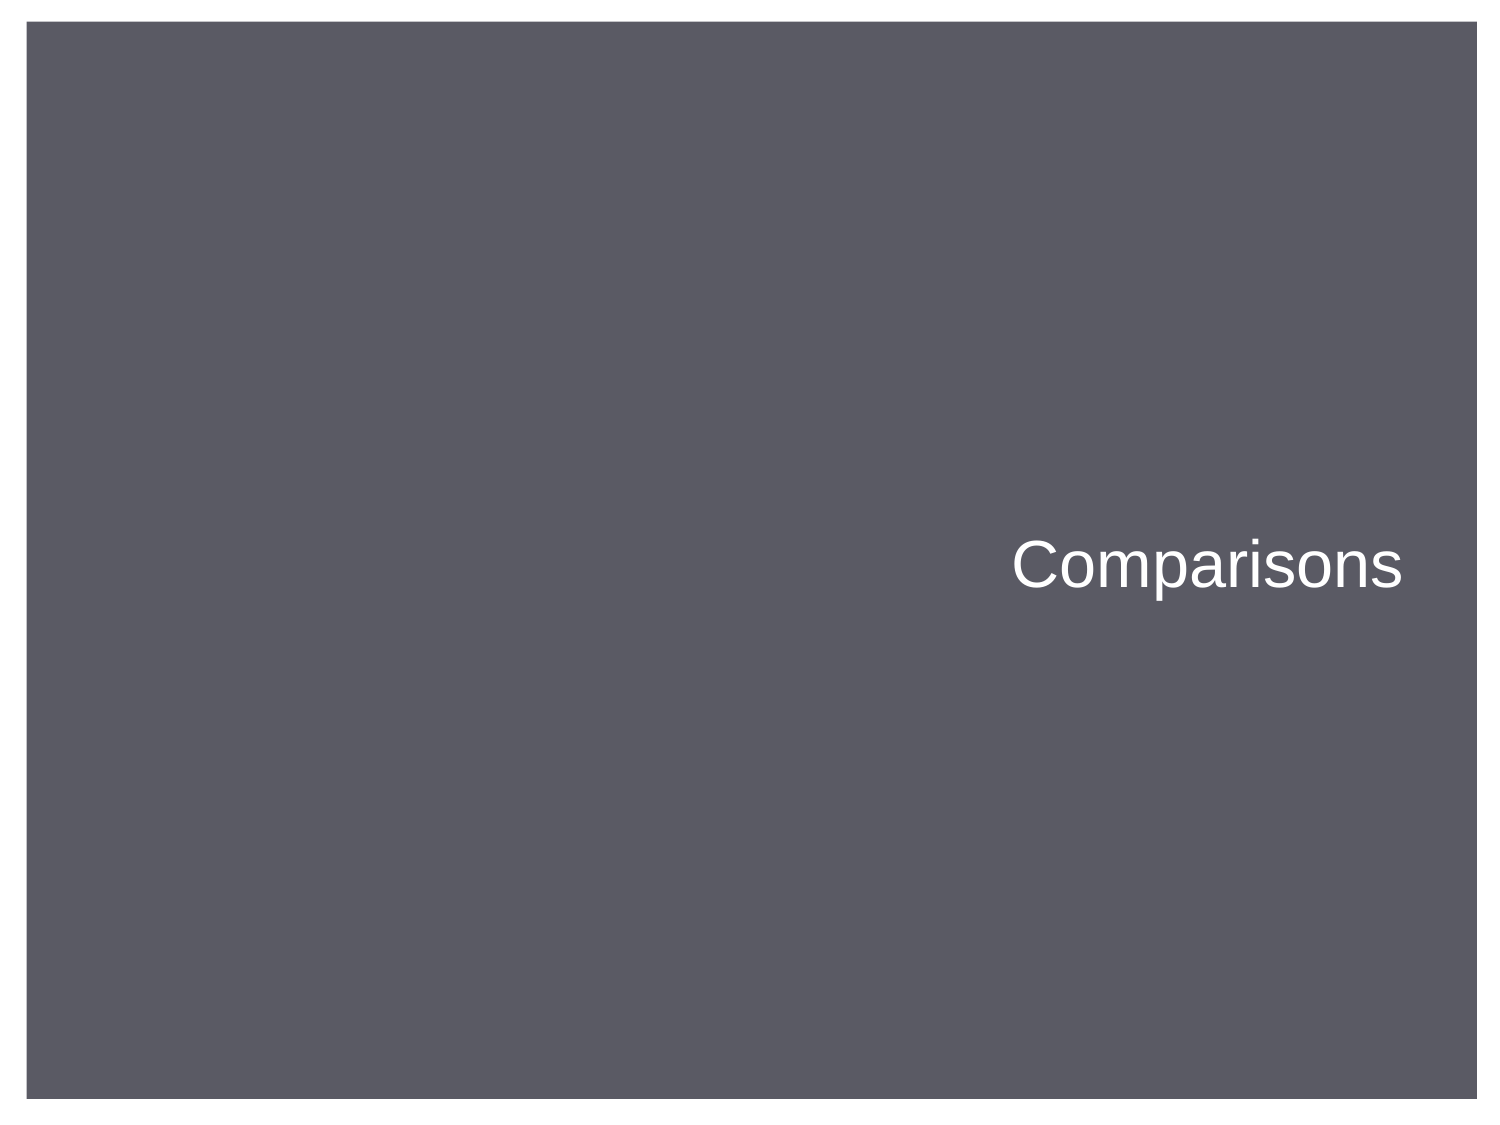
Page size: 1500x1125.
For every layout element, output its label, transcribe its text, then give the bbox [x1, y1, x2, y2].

title Comparisons [54, 468, 1405, 656]
